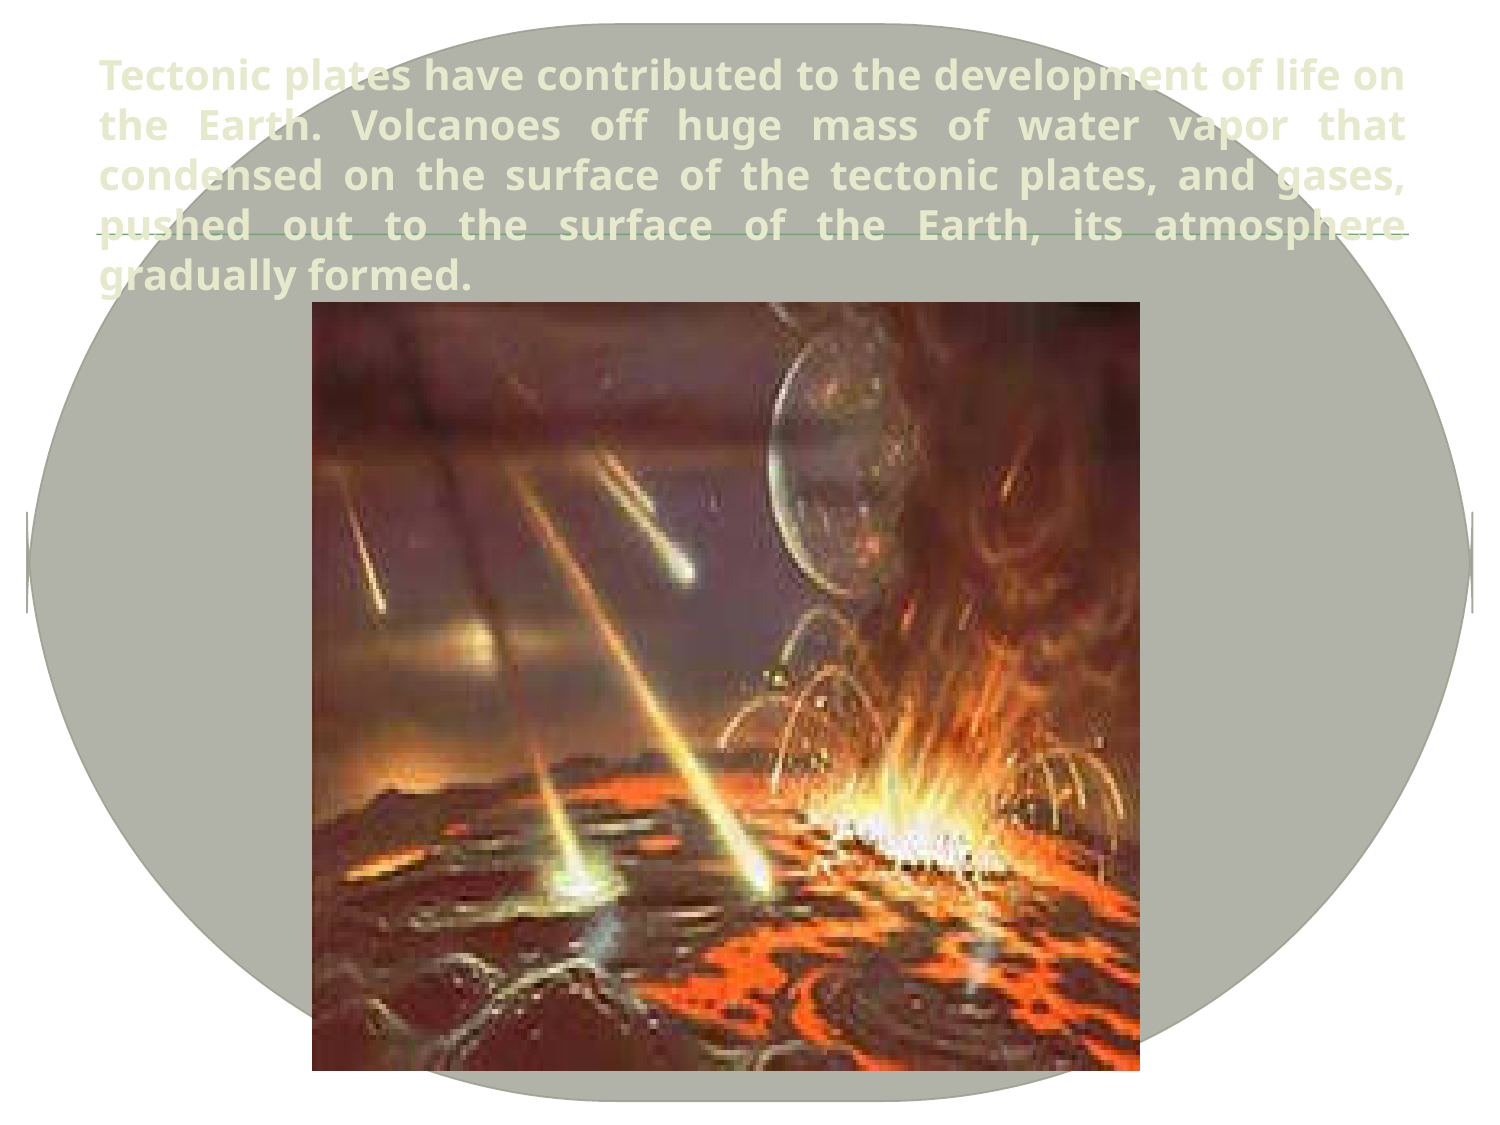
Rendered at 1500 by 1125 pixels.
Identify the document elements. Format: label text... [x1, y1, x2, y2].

picture [312, 302, 1140, 1071]
title Tectonic plates have contributed to the development of life on the Earth. Volcanoes off huge mass of water vapor that condensed on the surface of the tectonic plates, and gases, pushed out to the surface of the Earth, its atmosphere gradually formed. [75, 41, 1425, 303]
